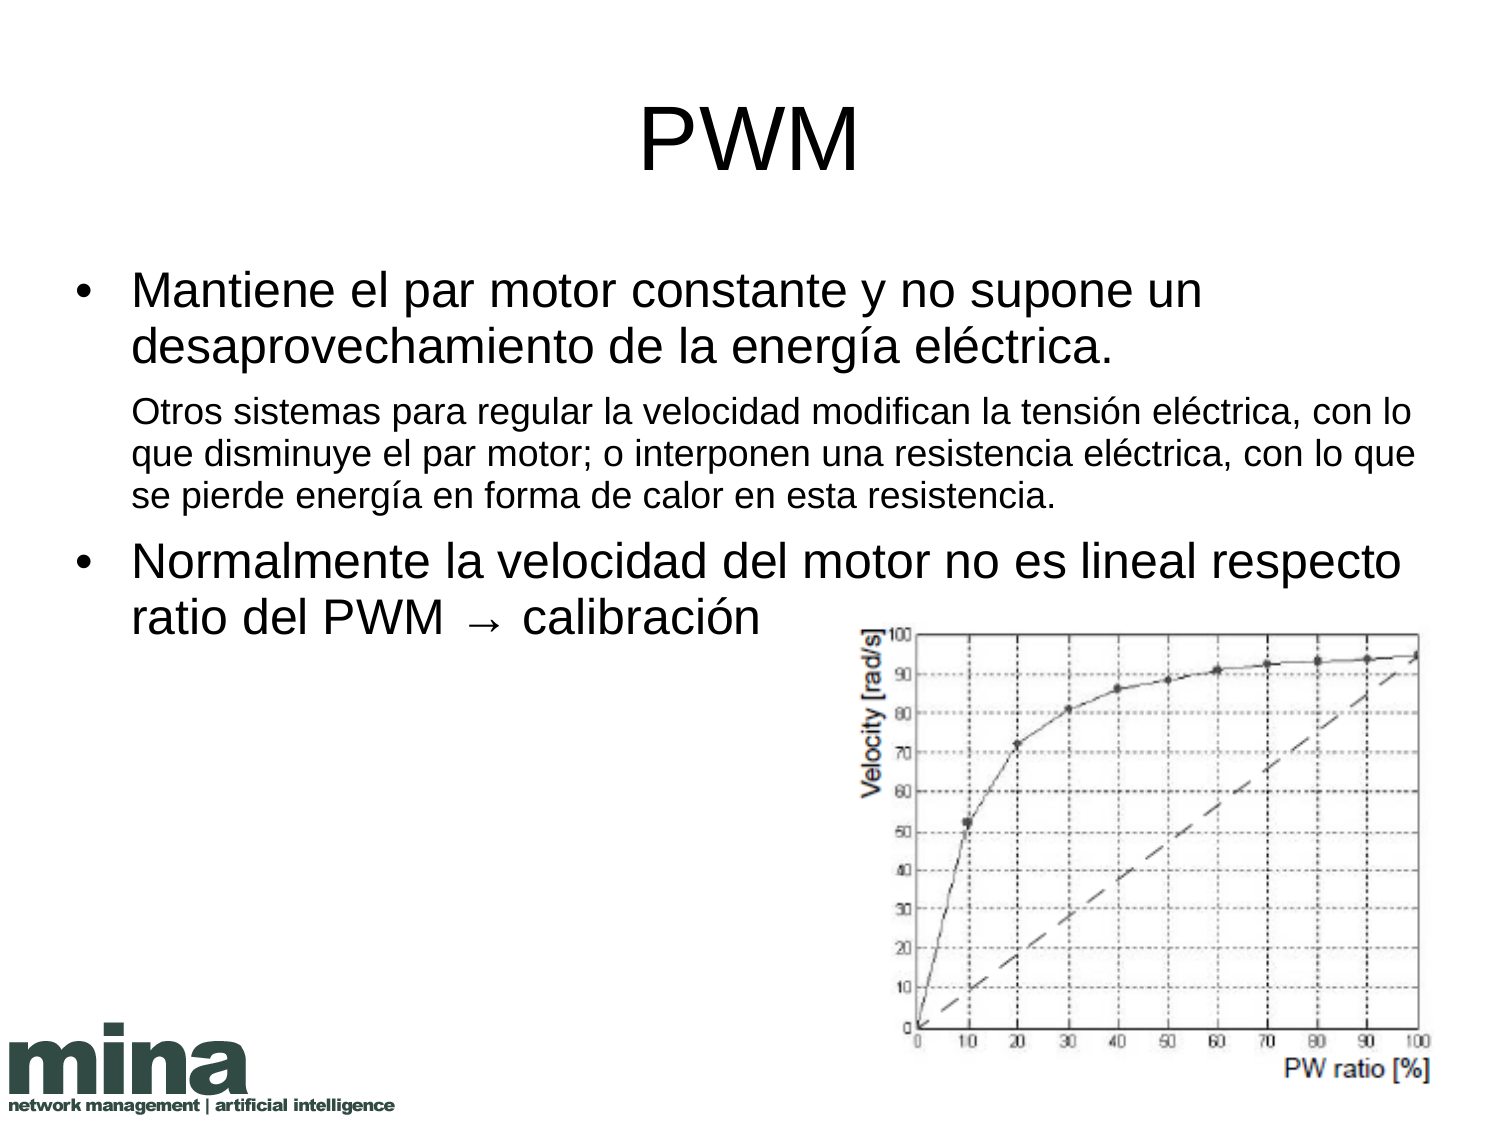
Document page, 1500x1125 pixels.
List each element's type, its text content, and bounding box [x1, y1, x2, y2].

list Mantiene el par motor constante y no supone un desaprovechamiento de la energía eléctrica. Otros sistemas para regular la velocidad modifican la tensión eléctrica, con lo que disminuye el par motor; o interponen una resistencia eléctrica, con lo que se pierde energía en forma de calor en esta resistencia. Normalmente la velocidad del motor no es lineal respecto ratio del PWM → calibración [75, 262, 1426, 1006]
picture [0, 1016, 402, 1119]
picture [856, 622, 1434, 1096]
title PWM [75, 45, 1426, 233]
